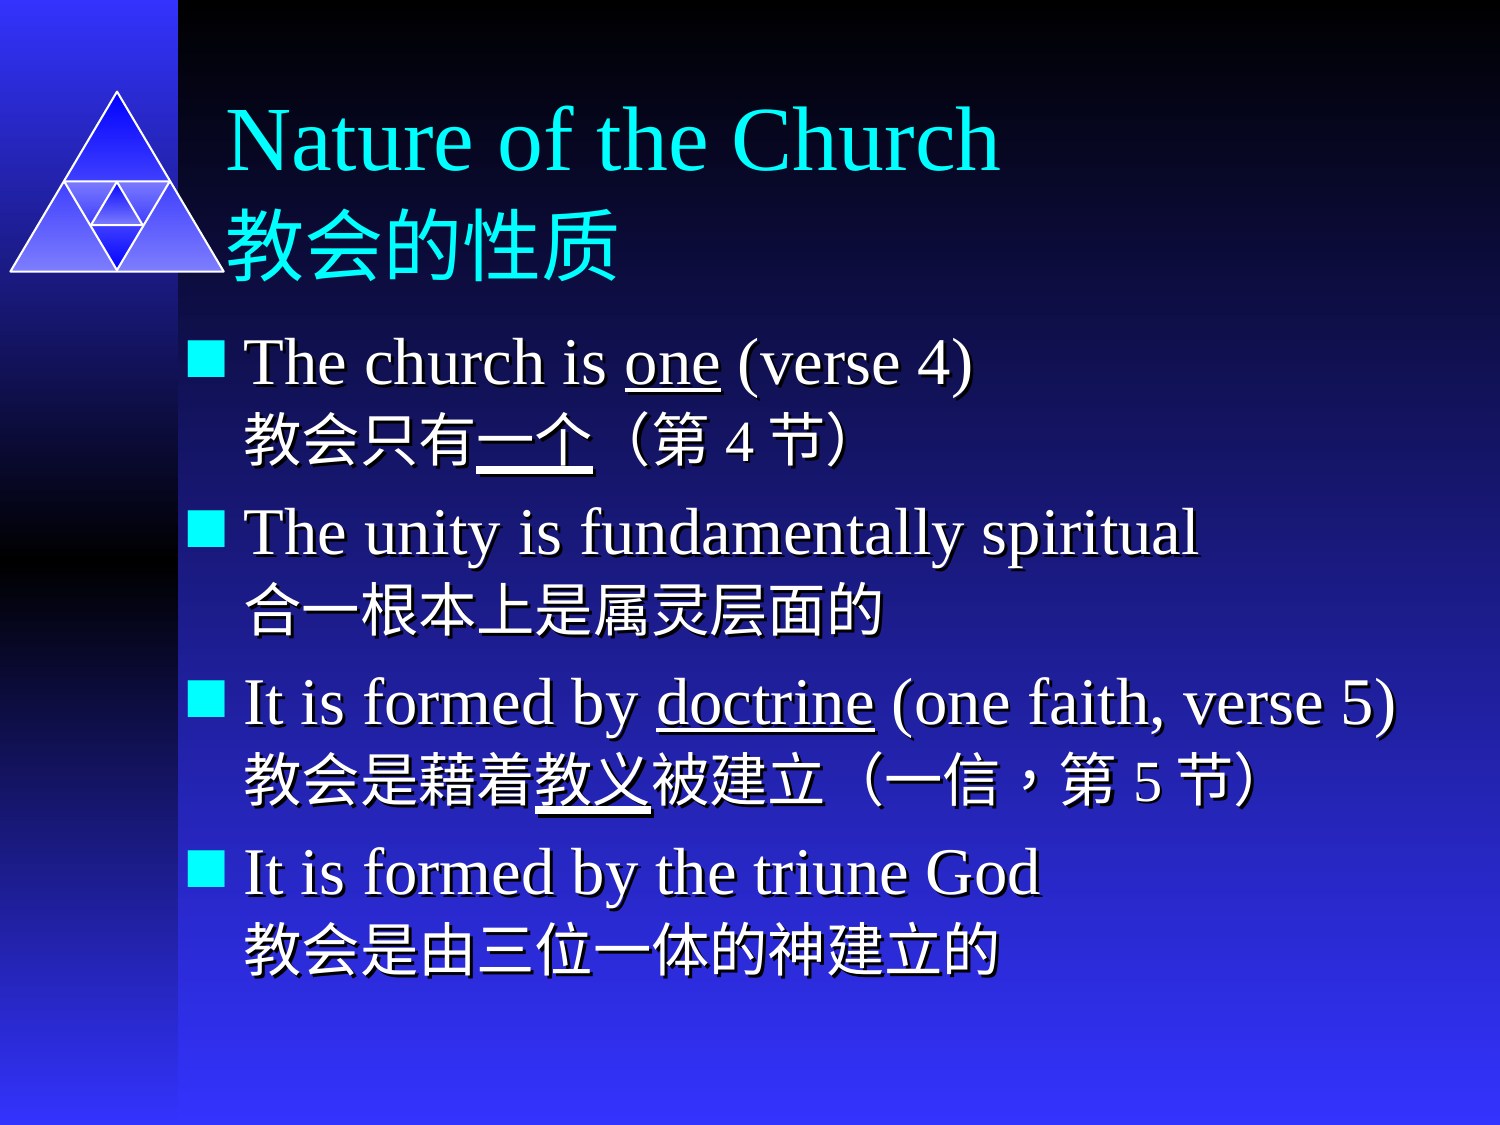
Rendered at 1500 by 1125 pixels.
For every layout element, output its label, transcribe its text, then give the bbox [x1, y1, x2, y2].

title Nature of the Church 教会的性质 [225, 88, 1463, 299]
list The church is one (verse 4) 教会只有一个（第4节） The unity is fundamentally spiritual 合一根本上是属灵层面的 It is formed by doctrine (one faith, verse 5) 教会是藉着教义被建立（一信，第5节） It is formed by the triune God 教会是由三位一体的神建立的 [187, 324, 1463, 1056]
